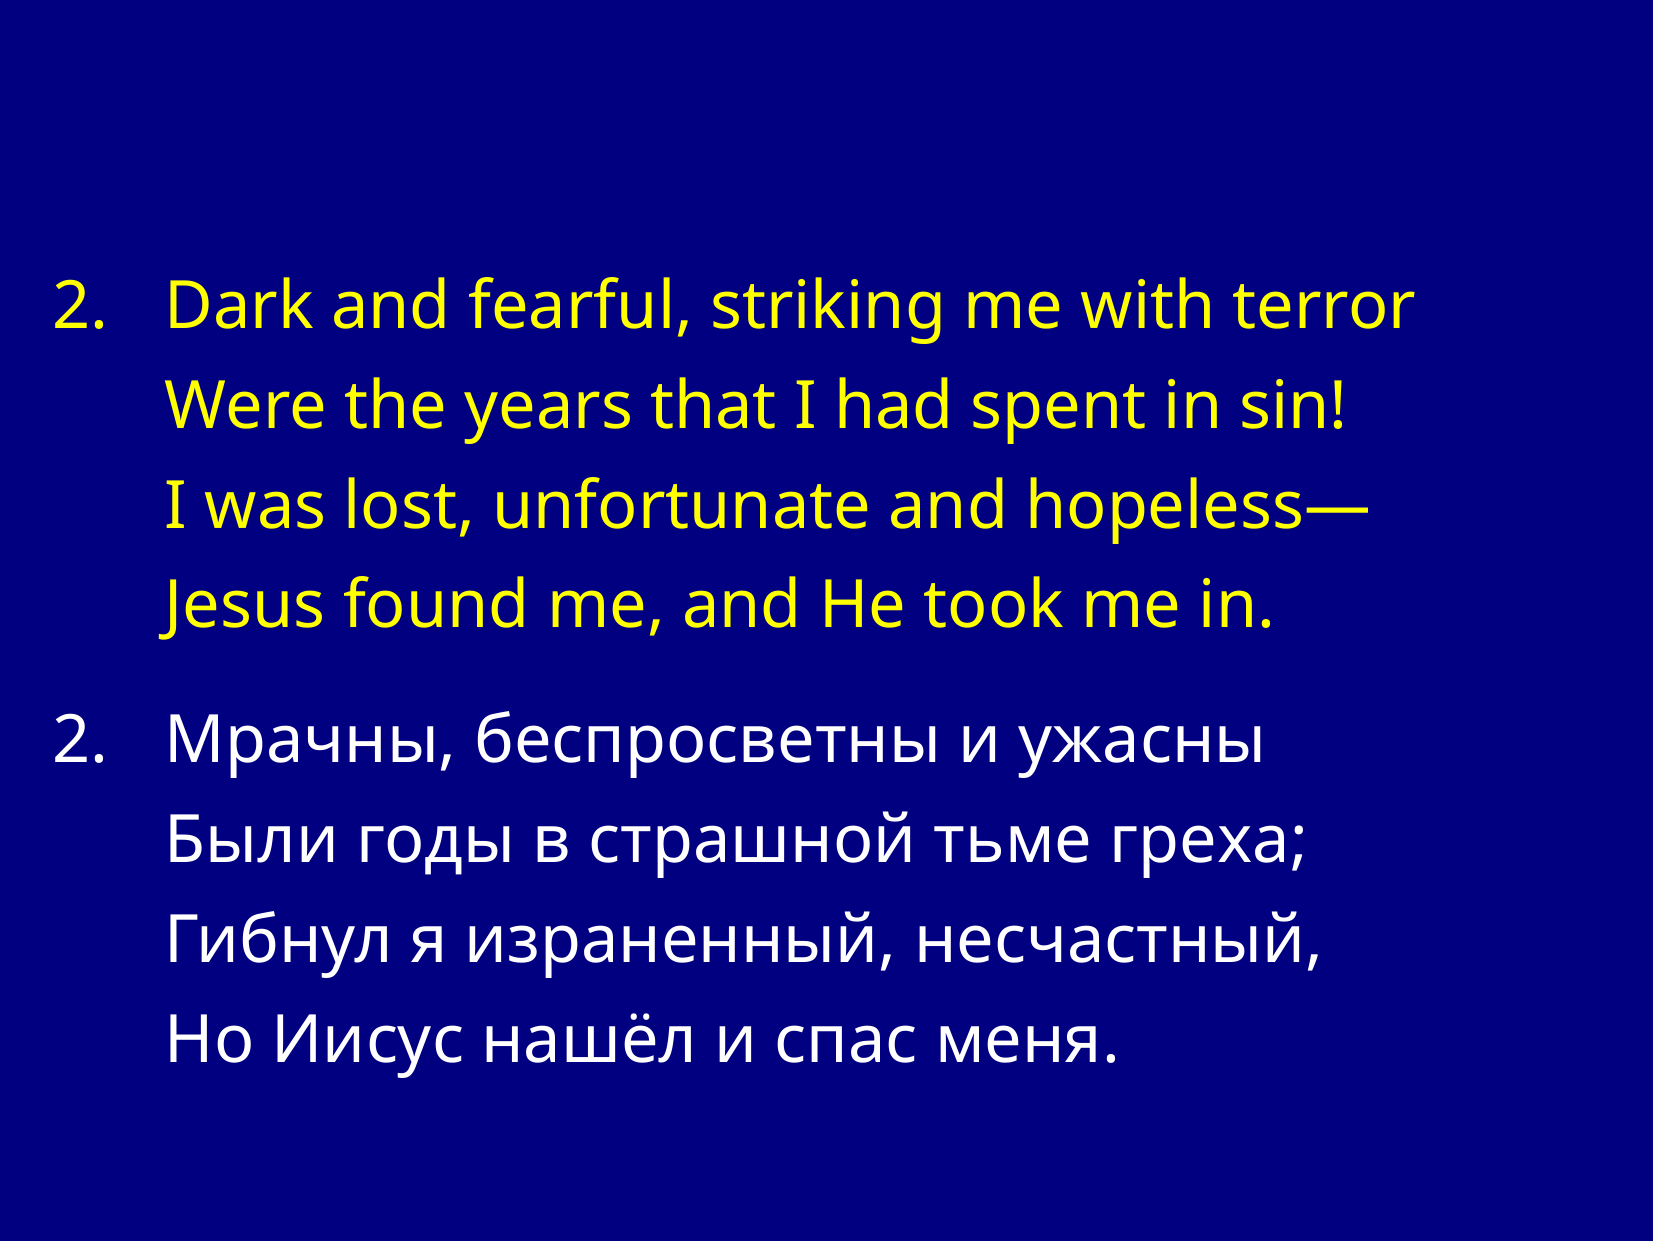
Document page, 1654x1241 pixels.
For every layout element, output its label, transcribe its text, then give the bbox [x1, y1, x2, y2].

text_box 2. Dark and fearful, striking me with terror Were the years that I had spent in sin! I was lost, unfortunate and hopeless— Jesus found me, and He took me in. [37, 150, 1653, 638]
text_box 2. Мрачны, беспросветны и ужасны Были годы в страшной тьме греха; Гибнул я израненный, несчастный, Но Иисус нашёл и спас меня. [37, 675, 1653, 1163]
